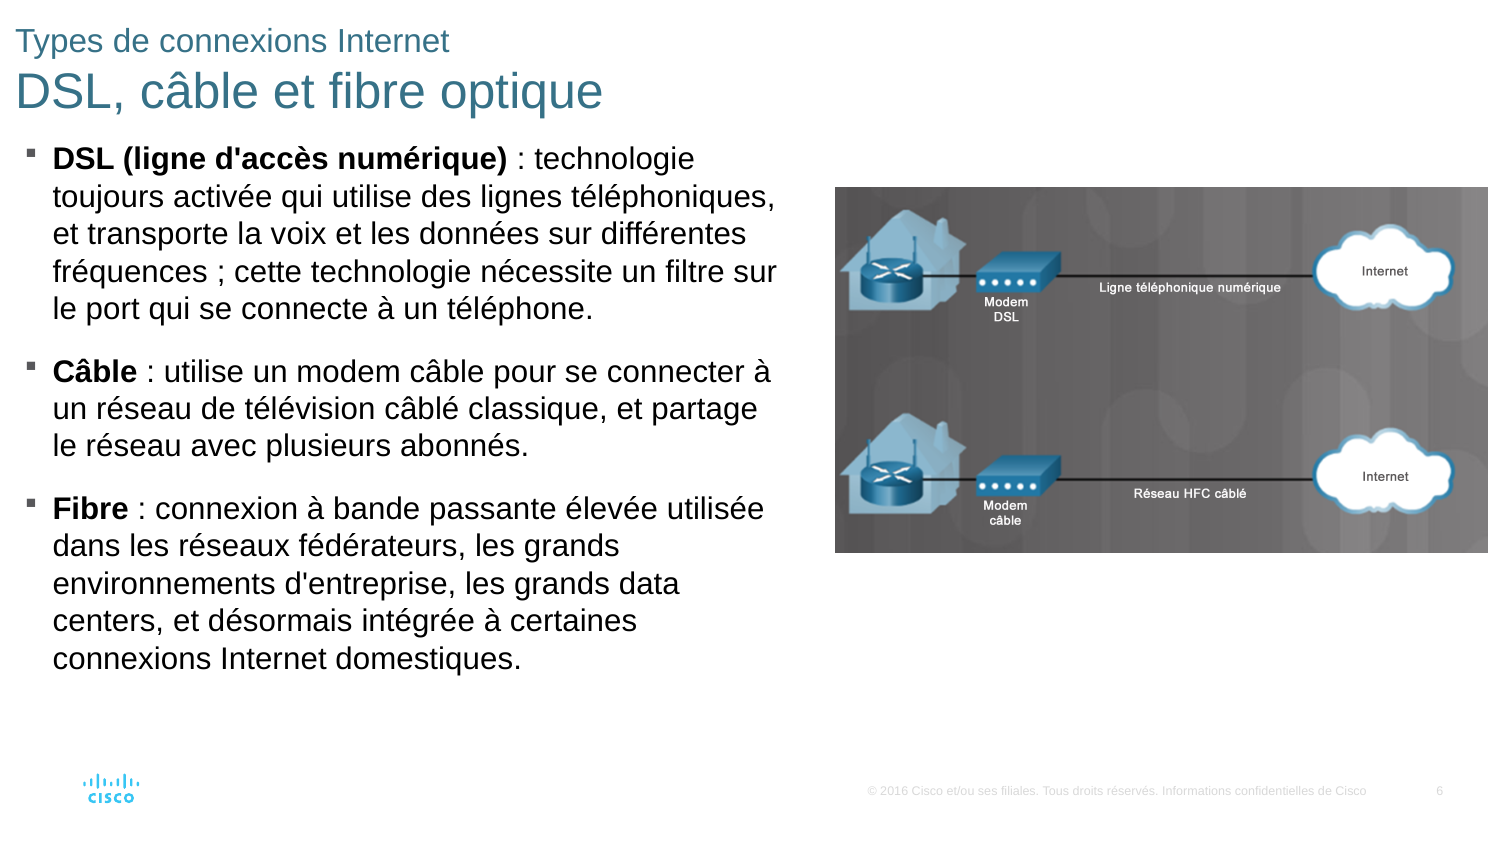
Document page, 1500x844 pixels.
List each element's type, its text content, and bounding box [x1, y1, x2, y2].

list DSL (ligne d'accès numérique) : technologie toujours activée qui utilise des lignes téléphoniques, et transporte la voix et les données sur différentes fréquences ; cette technologie nécessite un filtre sur le port qui se connecte à un téléphone. Câble : utilise un modem câble pour se connecter à un réseau de télévision câblé classique, et partage le réseau avec plusieurs abonnés. Fibre : connexion à bande passante élevée utilisée dans les réseaux fédérateurs, les grands environnements d'entreprise, les grands data centers, et désormais intégrée à certaines connexions Internet domestiques. [9, 131, 814, 813]
picture [835, 187, 1488, 553]
title Types de connexions Internet DSL, câble et fibre optique [0, 6, 1500, 131]
